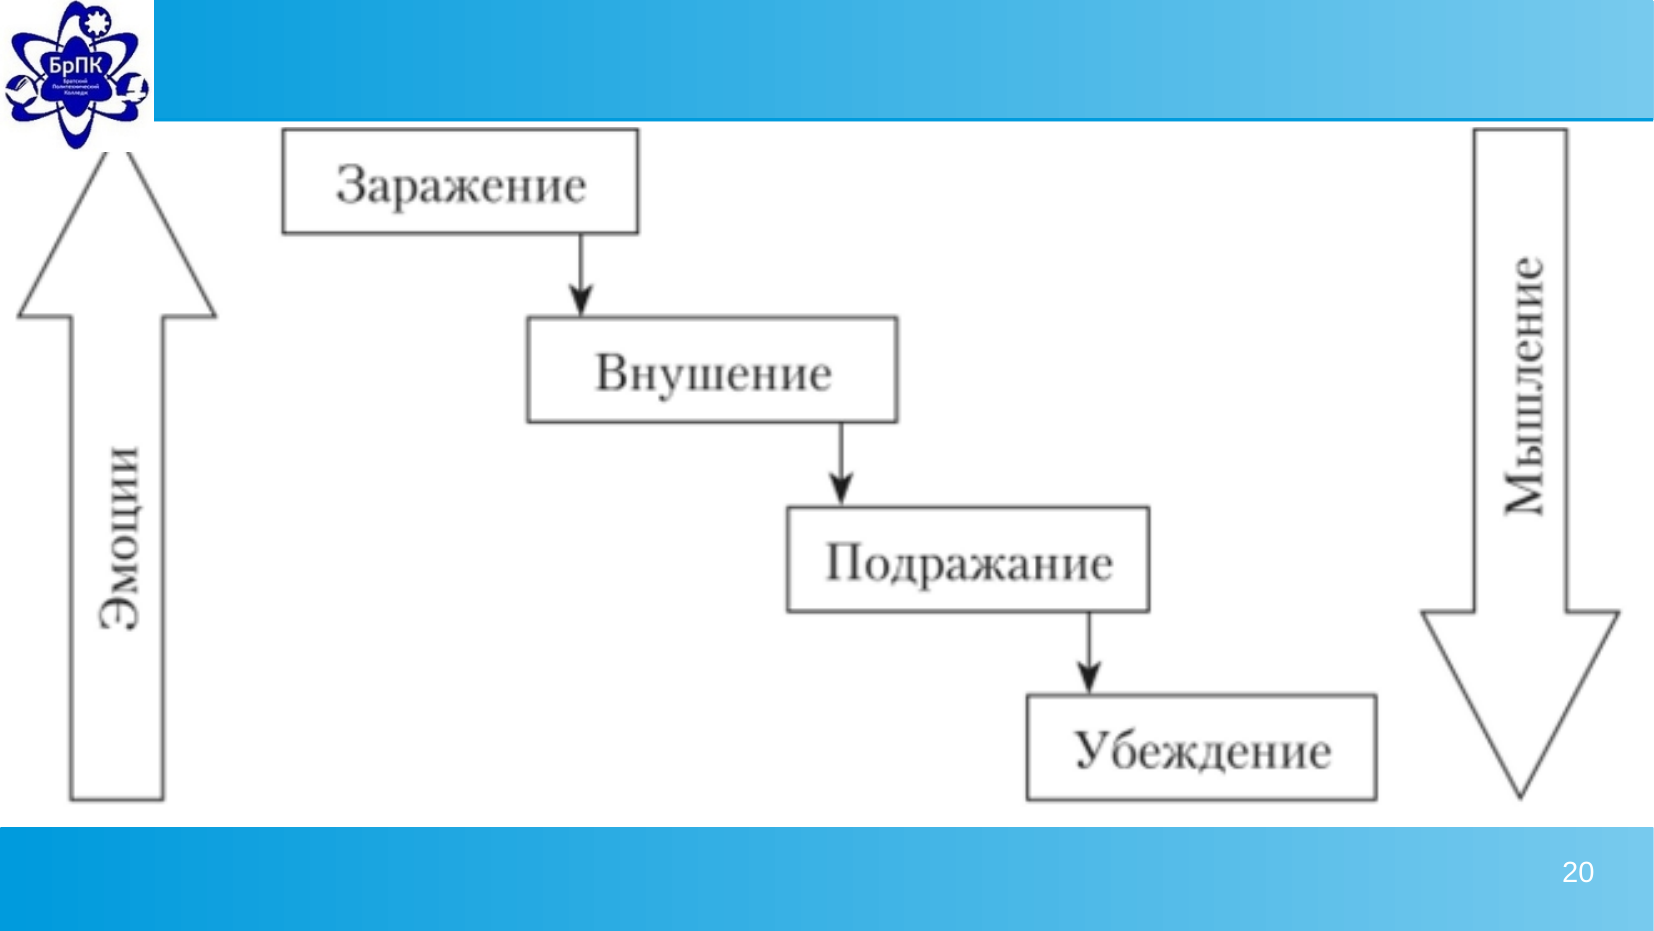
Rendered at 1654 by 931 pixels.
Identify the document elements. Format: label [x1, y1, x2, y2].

picture [0, 0, 1641, 807]
